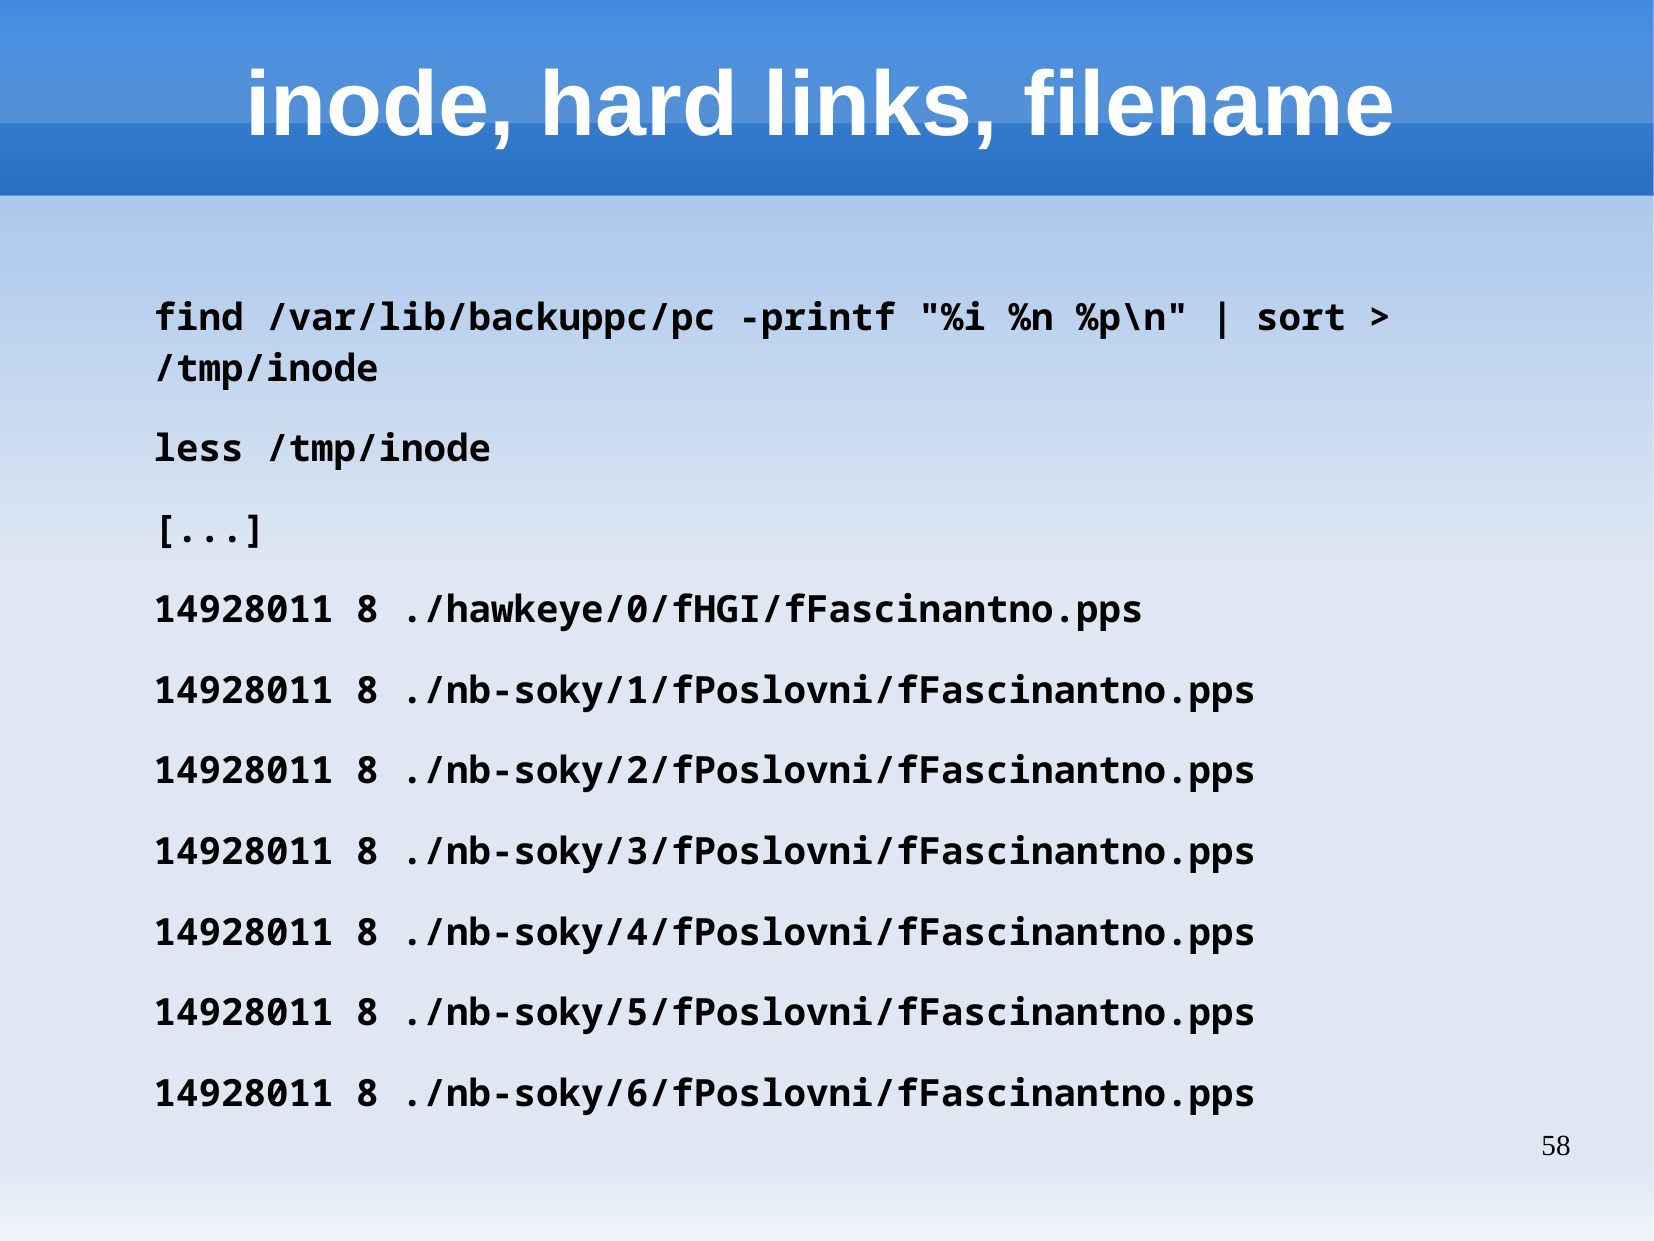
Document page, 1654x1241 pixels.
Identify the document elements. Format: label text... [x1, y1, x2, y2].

list find /var/lib/backuppc/pc -printf "%i %n %p\n" | sort > /tmp/inode less /tmp/inode [...] 14928011 8 ./hawkeye/0/fHGI/fFascinantno.pps 14928011 8 ./nb-soky/1/fPoslovni/fFascinantno.pps 14928011 8 ./nb-soky/2/fPoslovni/fFascinantno.pps 14928011 8 ./nb-soky/3/fPoslovni/fFascinantno.pps 14928011 8 ./nb-soky/4/fPoslovni/fFascinantno.pps 14928011 8 ./nb-soky/5/fPoslovni/fFascinantno.pps 14928011 8 ./nb-soky/6/fPoslovni/fFascinantno.pps [82, 290, 1571, 1094]
picture [0, 0, 1654, 1241]
title inode, hard links, filename [76, 7, 1565, 200]
